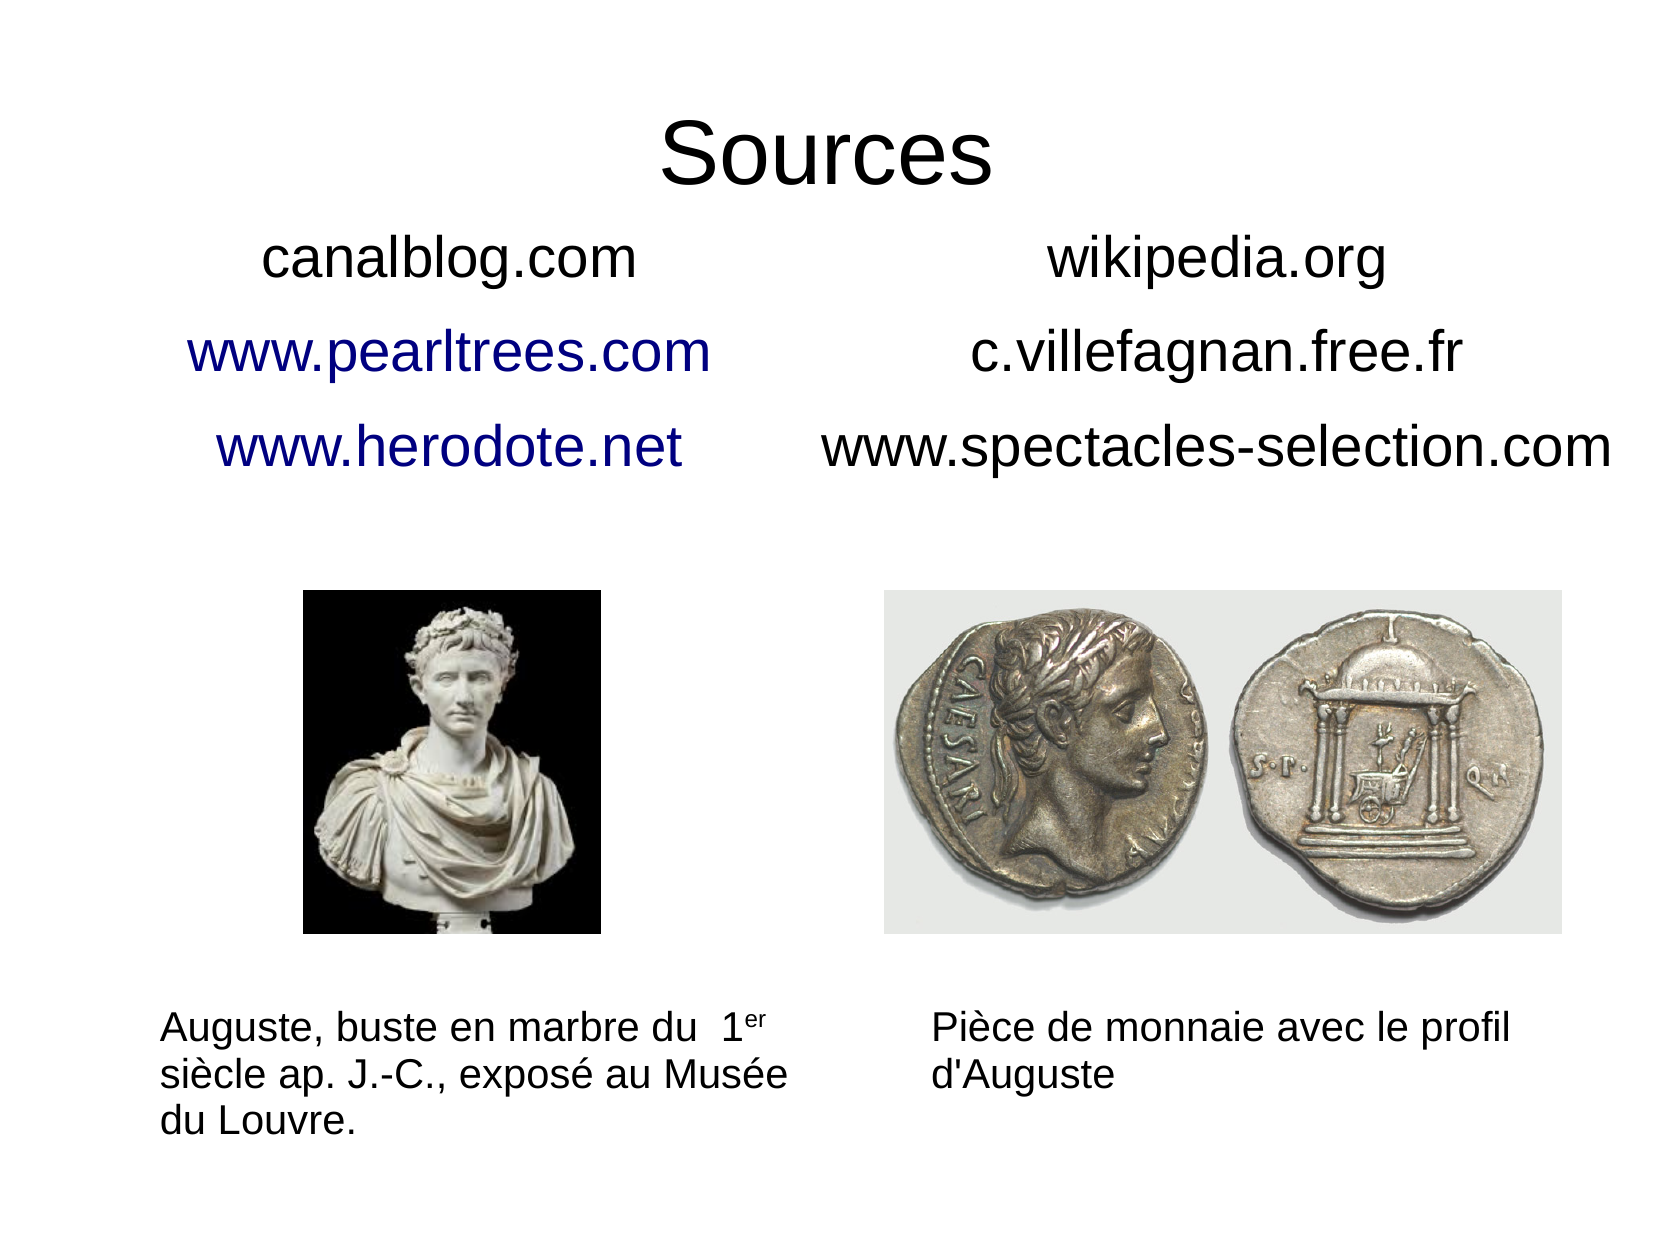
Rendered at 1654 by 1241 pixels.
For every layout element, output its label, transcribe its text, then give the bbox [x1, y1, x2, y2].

list canalblog.com www.pearltrees.com www.herodote.net [82, 224, 817, 485]
picture [884, 590, 1562, 934]
list Pièce de monnaie avec le profil d'Auguste [860, 1003, 1595, 1176]
title Sources [82, 49, 1571, 224]
list wikipedia.org c.villefagnan.free.fr www.spectacles-selection.com [817, 224, 1619, 543]
picture [303, 590, 601, 934]
list Auguste, buste en marbre du 1er siècle ap. J.-C., exposé au Musée du Louvre. [88, 1003, 824, 1176]
